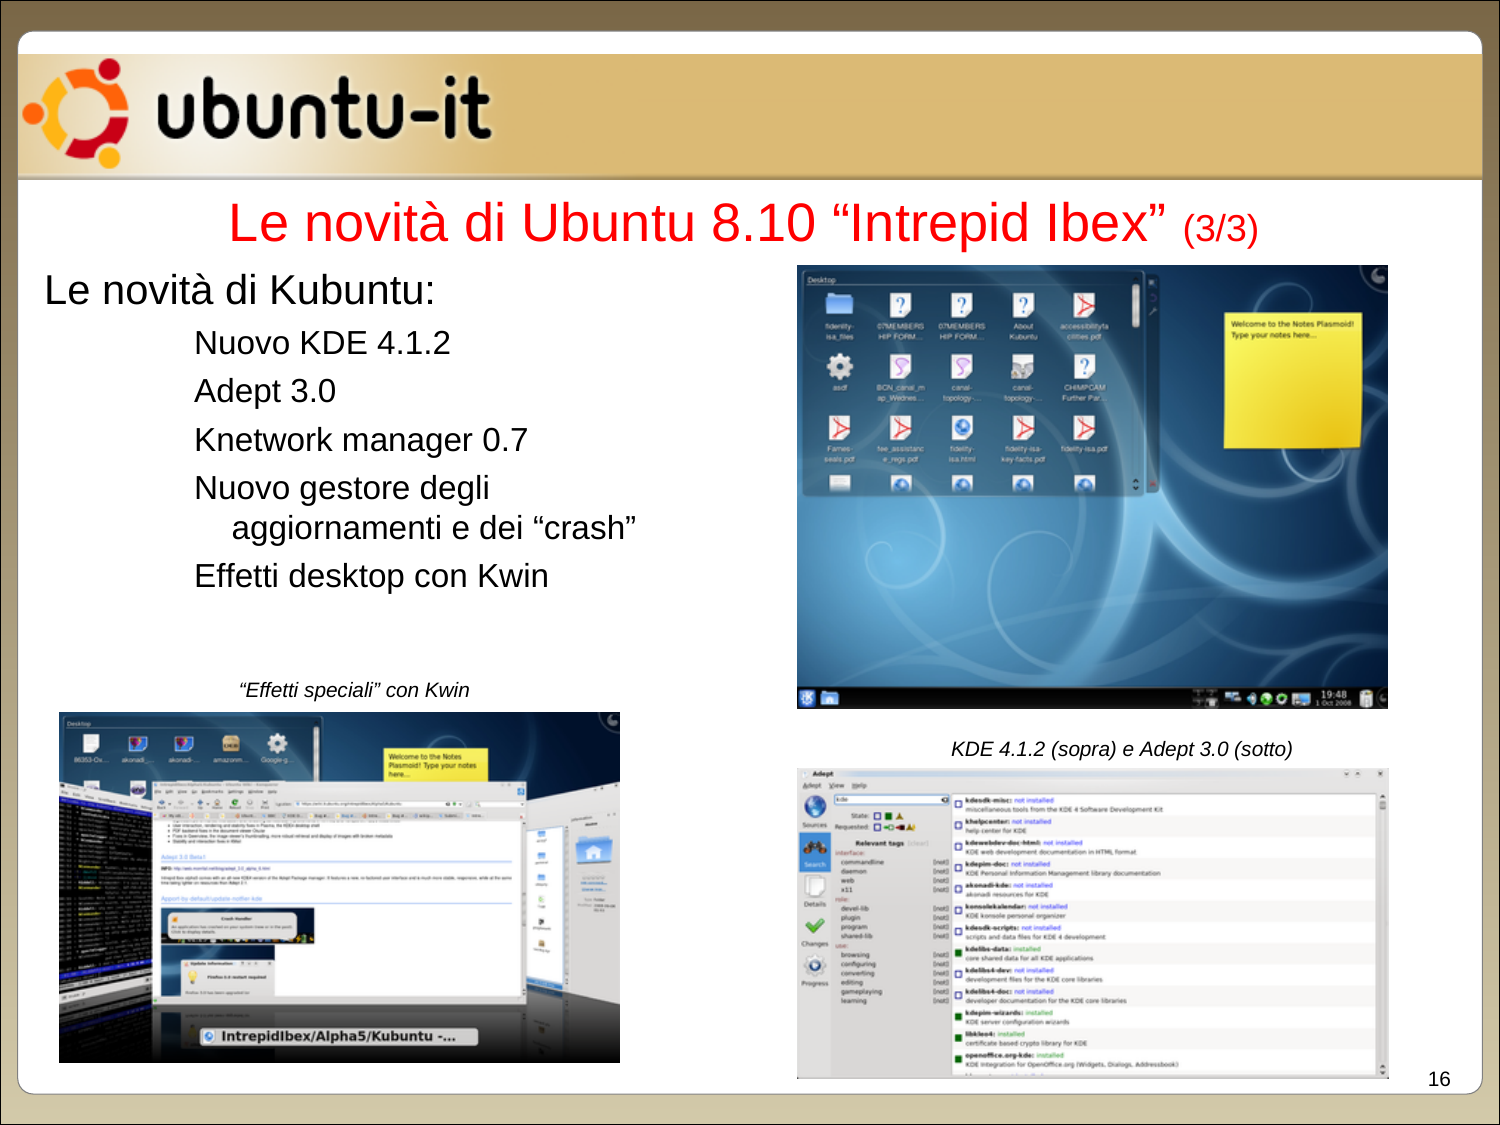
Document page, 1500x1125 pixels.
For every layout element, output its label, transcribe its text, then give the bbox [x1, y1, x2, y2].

text_box “Effetti speciali” con Kwin [118, 668, 591, 709]
text_box KDE 4.1.2 (sopra) e Adept 3.0 (sotto) [885, 727, 1359, 768]
picture [797, 768, 1389, 1079]
picture [18, 54, 1483, 180]
picture [797, 265, 1388, 709]
list Le novità di Kubuntu: Nuovo KDE 4.1.2 Adept 3.0 Knetwork manager 0.7 Nuovo gestore degli aggiornamenti e dei “crash” Effetti desktop con Kwin [29, 255, 709, 709]
picture [59, 712, 620, 1063]
title Le novità di Ubuntu 8.10 “Intrepid Ibex” (3/3) [17, 178, 1471, 262]
